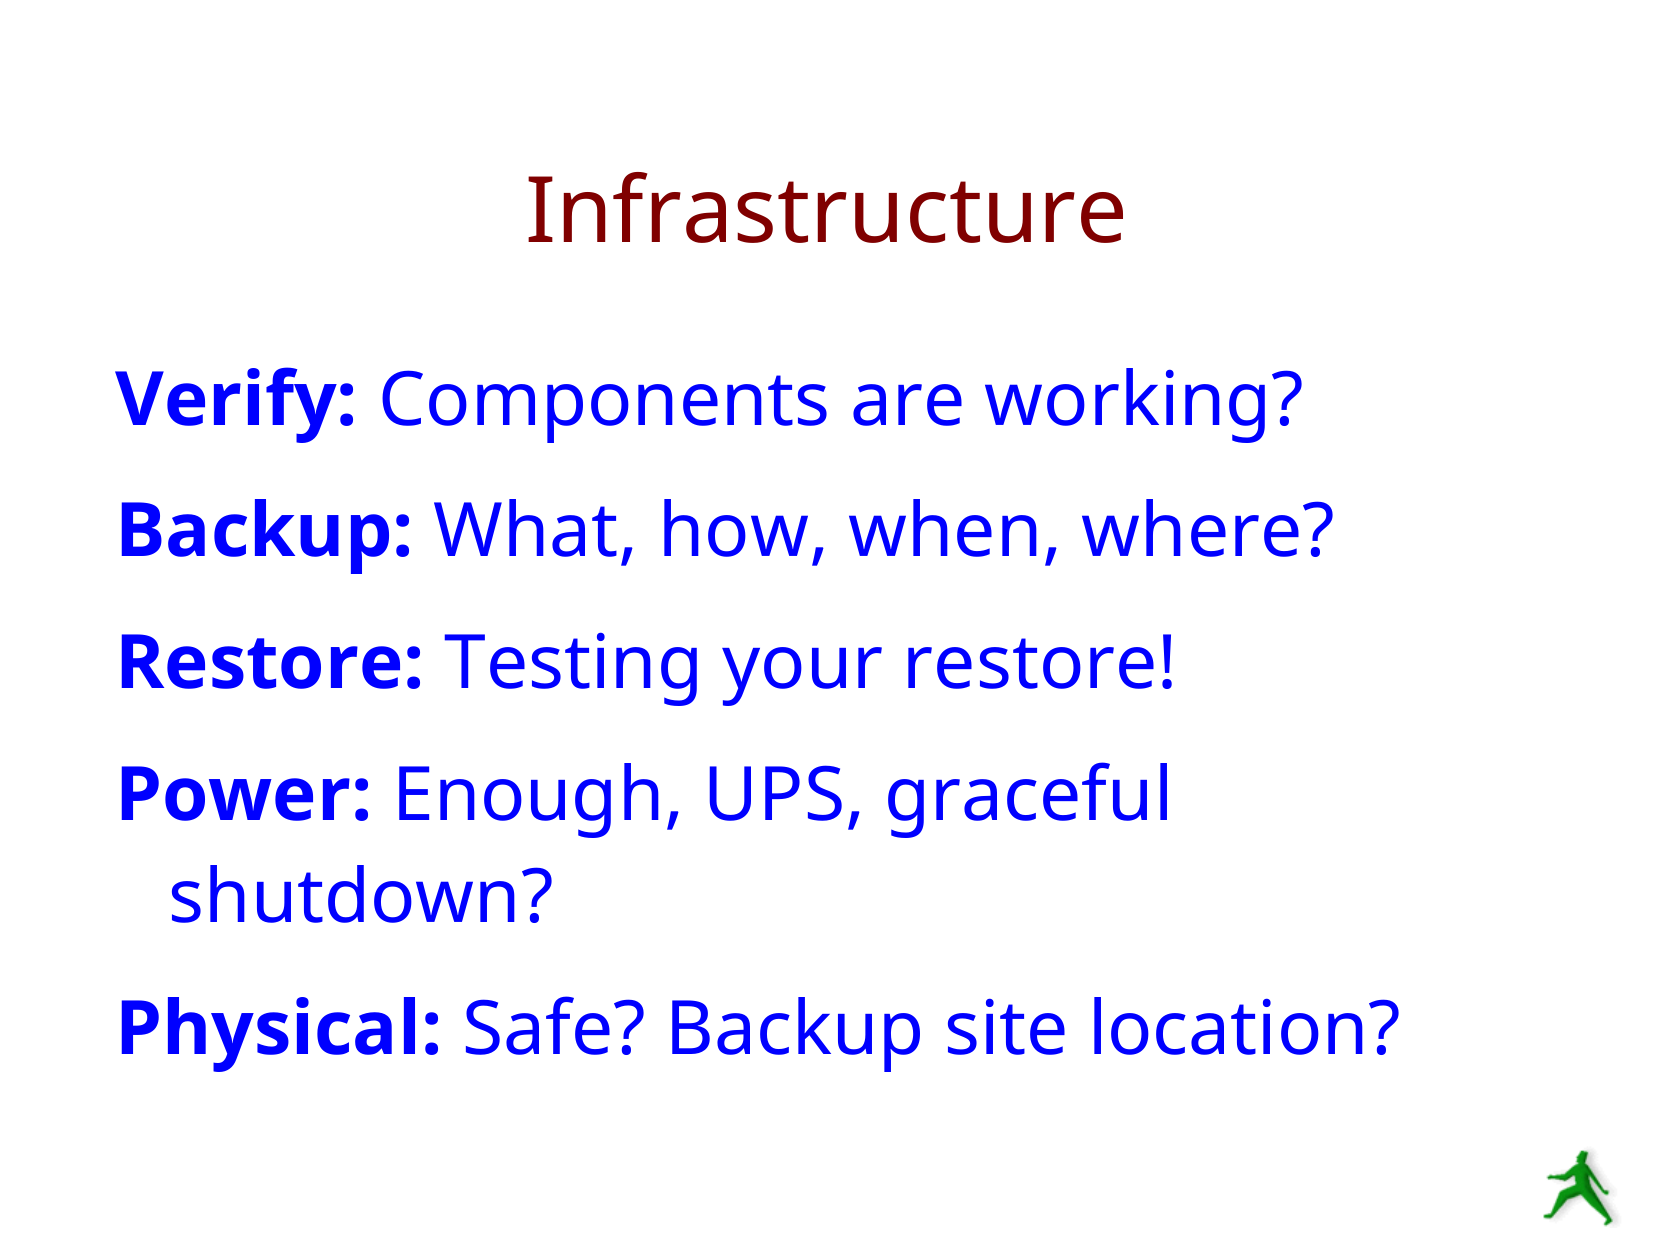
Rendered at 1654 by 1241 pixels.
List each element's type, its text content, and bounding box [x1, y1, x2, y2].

picture [1541, 1135, 1633, 1228]
list Verify: Components are working? Backup: What, how, when, where? Restore: Testing your restore! Power: Enough, UPS, graceful shutdown? Physical: Safe? Backup site location? [97, 344, 1537, 1241]
title Infrastructure [121, 102, 1533, 311]
